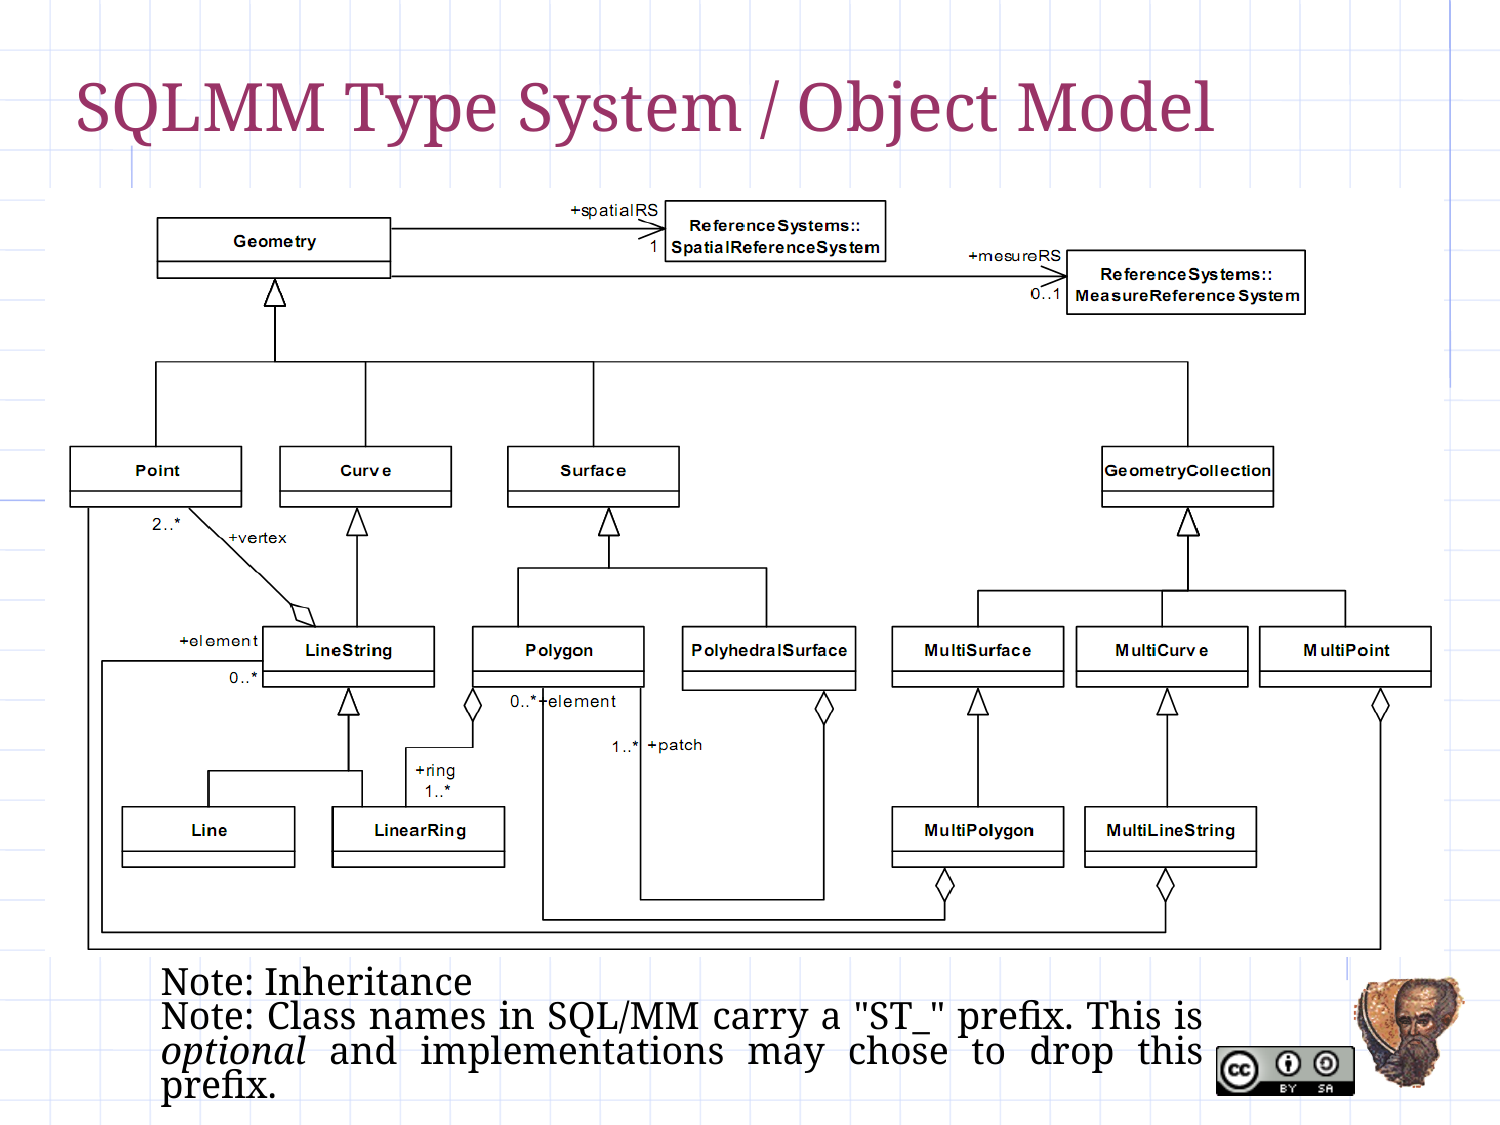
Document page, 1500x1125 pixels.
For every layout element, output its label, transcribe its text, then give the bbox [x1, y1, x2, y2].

title SQLMM Type System / Object Model [74, 52, 1424, 170]
picture [1216, 976, 1465, 1096]
text_box Note: Inheritance Note: Class names in SQL/MM carry a "ST_" prefix. This is optional and implementations may chose to drop this prefix. [160, 968, 1205, 1072]
picture [45, 188, 1444, 957]
